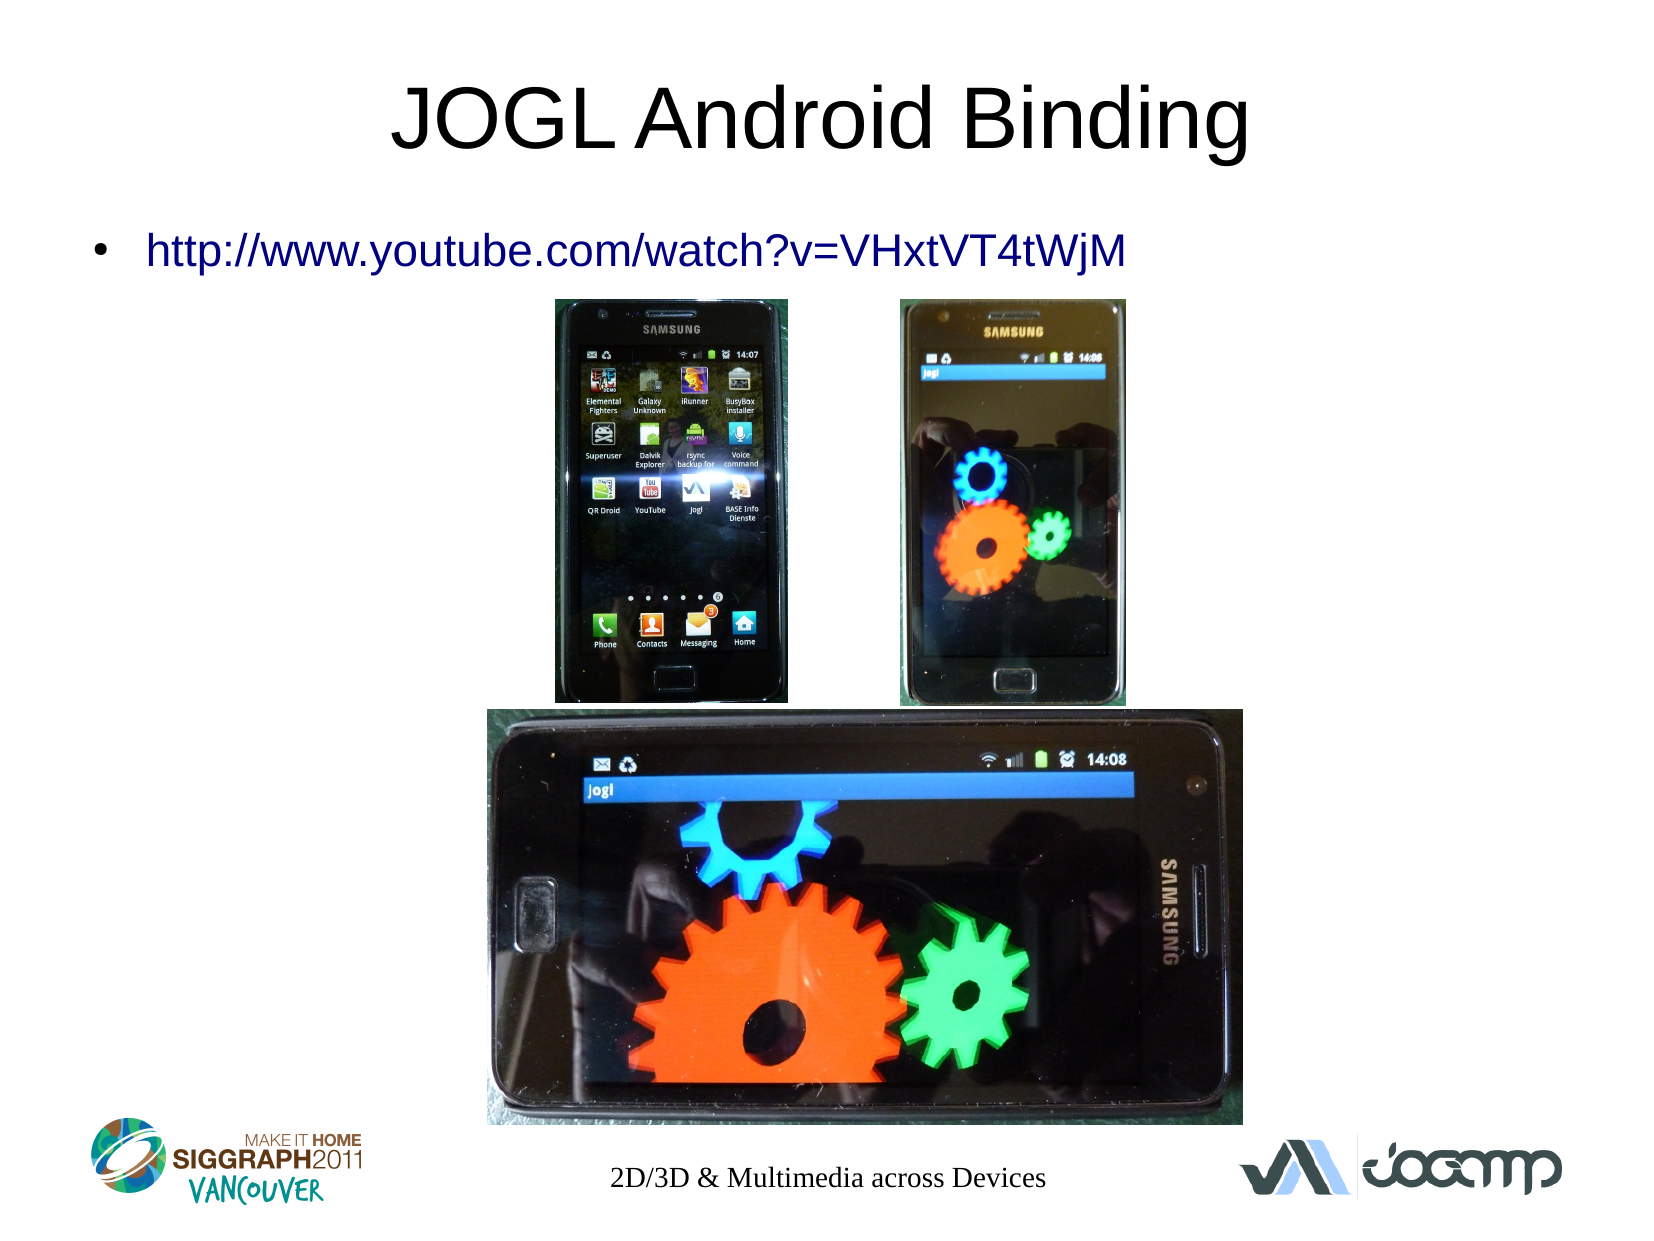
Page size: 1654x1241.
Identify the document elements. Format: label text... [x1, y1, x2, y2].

title JOGL Android Binding [68, 49, 1576, 188]
picture [487, 709, 1243, 1126]
picture [900, 299, 1126, 706]
picture [1237, 1134, 1562, 1200]
picture [555, 299, 788, 703]
list http://www.youtube.com/watch?v=VHxtVT4tWjM [75, 225, 1571, 1044]
picture [80, 1106, 376, 1217]
